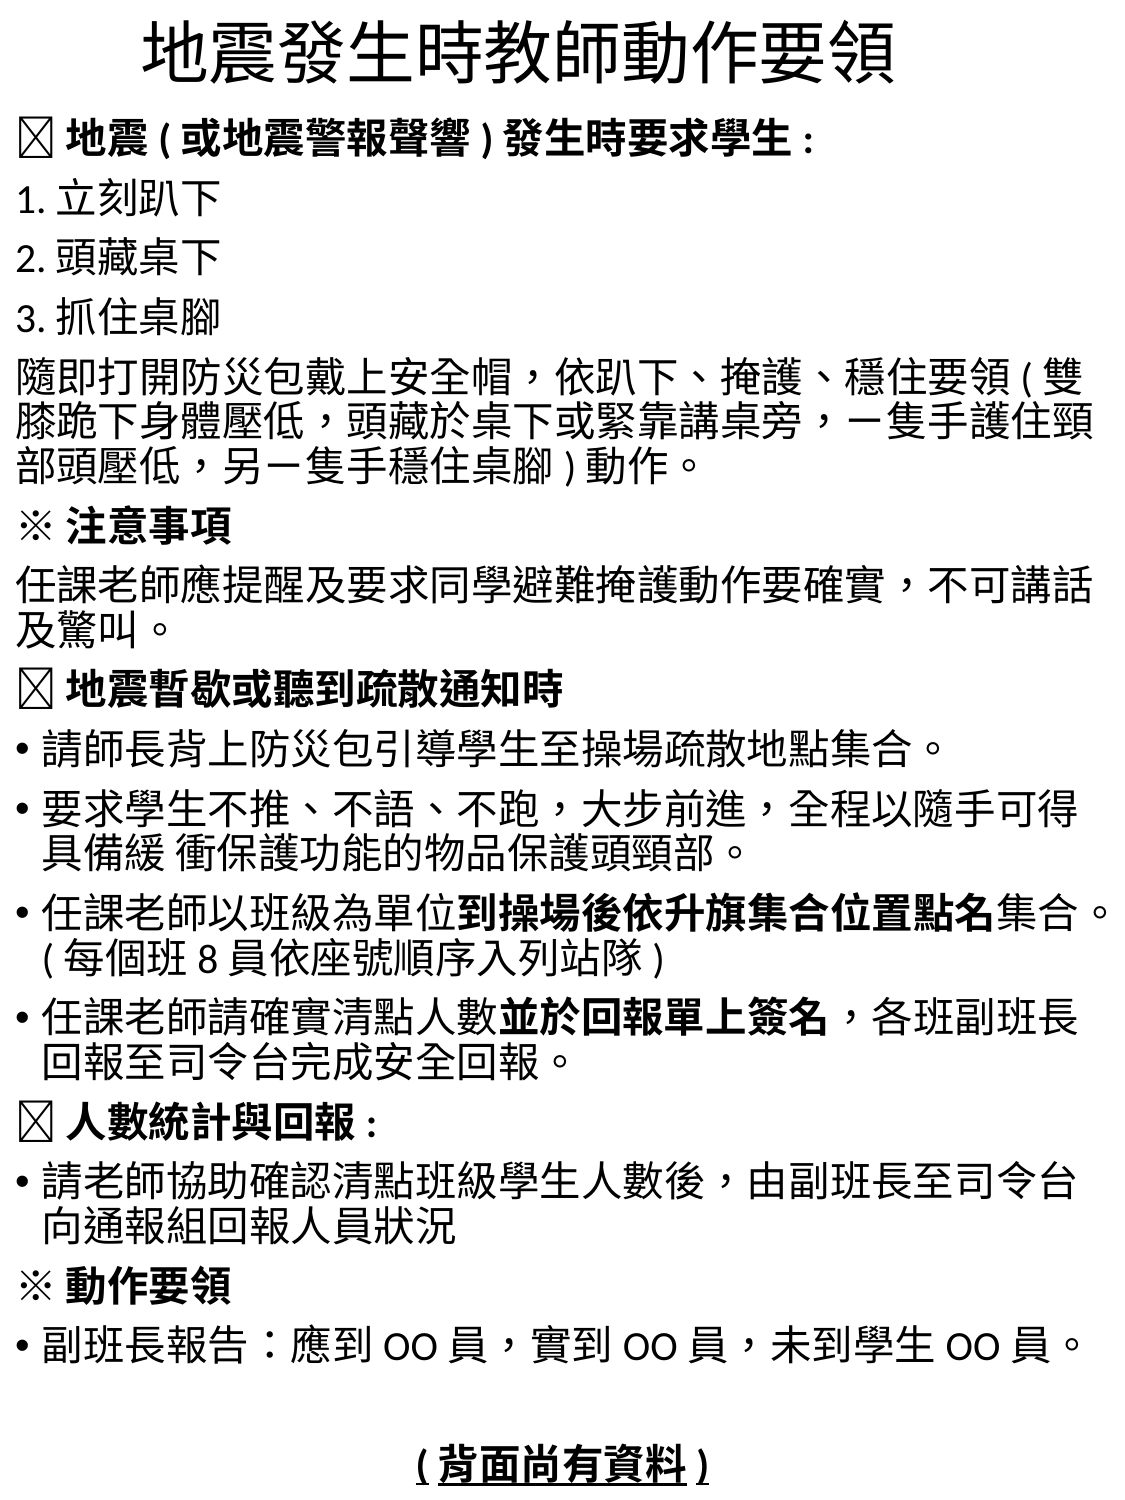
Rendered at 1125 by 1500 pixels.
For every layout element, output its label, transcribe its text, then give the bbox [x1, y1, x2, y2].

title 地震發生時教師動作要領 [125, 0, 1096, 110]
list 地震(或地震警報聲響)發生時要求學生: 1.立刻趴下 2.頭藏桌下 3.抓住桌腳 隨即打開防災包戴上安全帽，依趴下、掩護、穩住要領(雙膝跪下身體壓低，頭藏於桌下或緊靠講桌旁，ㄧ隻手護住頸部頭壓低，另ㄧ隻手穩住桌腳)動作。 ※注意事項 任課老師應提醒及要求同學避難掩護動作要確實，不可講話及驚叫。 地震暫歇或聽到疏散通知時 請師長背上防災包引導學生至操場疏散地點集合。 要求學生不推、不語、不跑，大步前進，全程以隨手可得具備緩 衝保護功能的物品保護頭頸部。 任課老師以班級為單位到操場後依升旗集合位置點名集合。(每個班8員依座號順序入列站隊) 任課老師請確實清點人數並於回報單上簽名，各班副班長回報至司令台完成安全回報。 人數統計與回報: 請老師協助確認清點班級學生人數後，由副班長至司令台向通報組回報人員狀況 ※動作要領 副班長報告：應到ΟΟ員，實到ΟΟ員，未到學生ΟΟ員。 (背面尚有資料) [0, 110, 1125, 1500]
